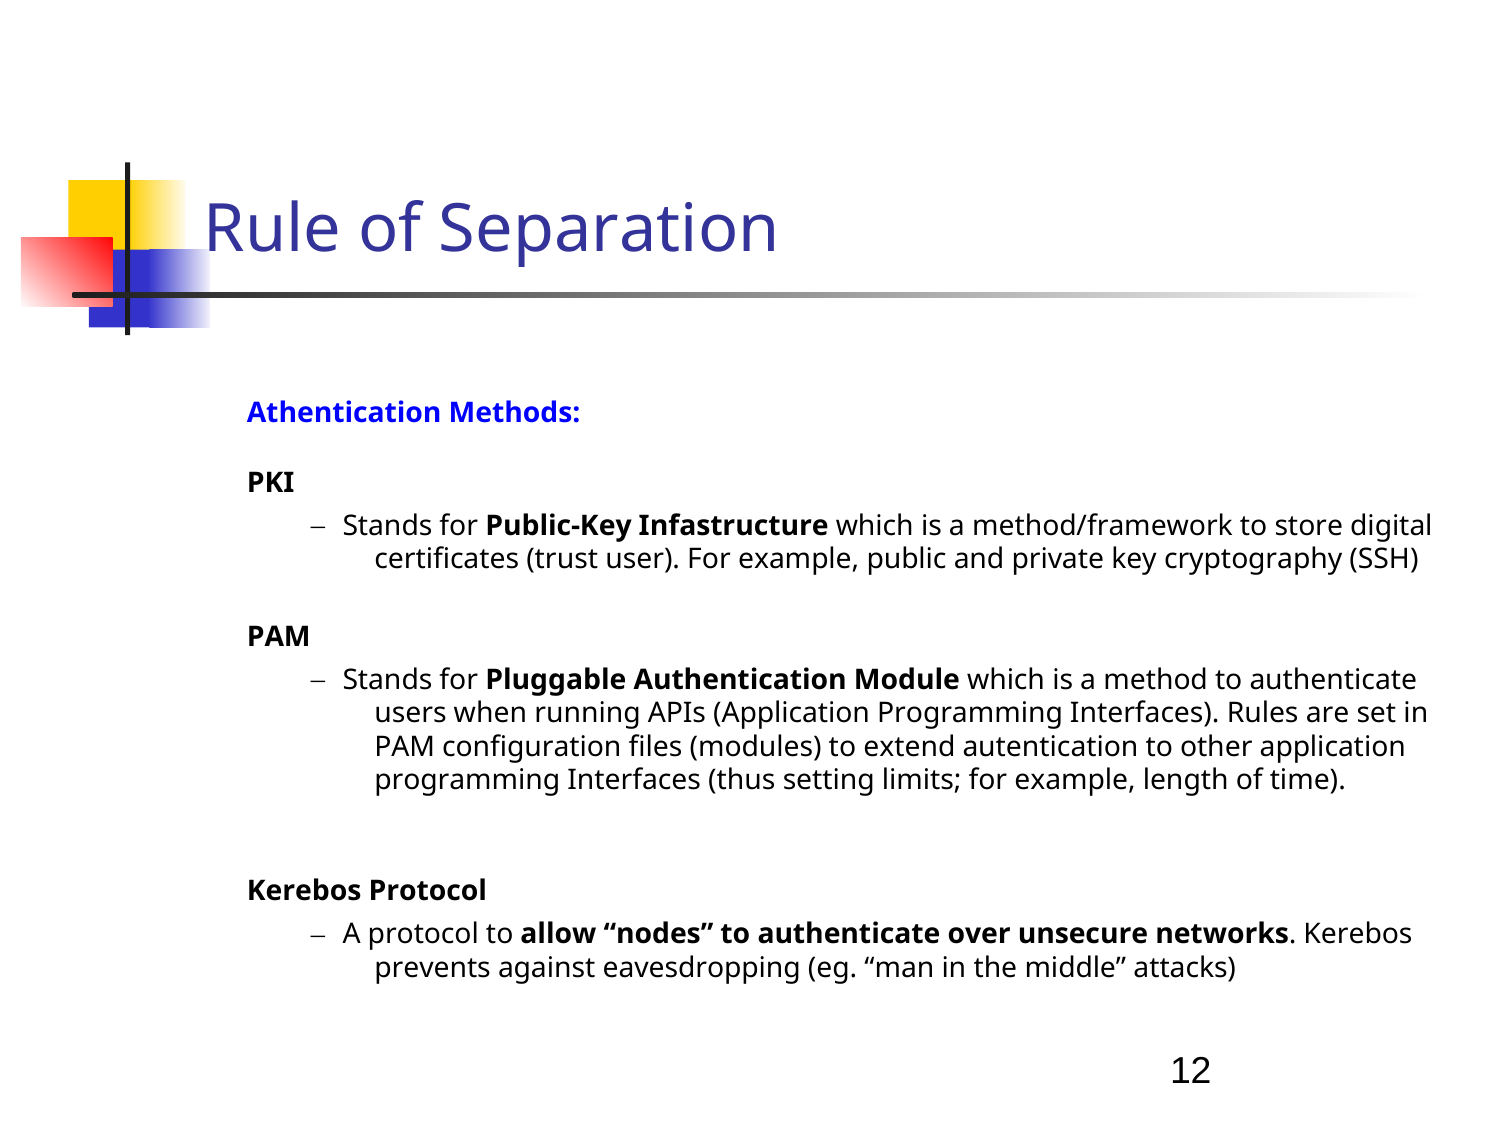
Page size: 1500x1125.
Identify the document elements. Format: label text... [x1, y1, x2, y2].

title Rule of Separation [188, 35, 1468, 276]
list Athentication Methods: PKI Stands for Public-Key Infastructure which is a method/framework to store digital certificates (trust user). For example, public and private key cryptography (SSH) PAM Stands for Pluggable Authentication Module which is a method to authenticate users when running APIs (Application Programming Interfaces). Rules are set in PAM configuration files (modules) to extend autentication to other application programming Interfaces (thus setting limits; for example, length of time). Kerebos Protocol A protocol to allow “nodes” to authenticate over unsecure networks. Kerebos prevents against eavesdropping (eg. “man in the middle” attacks) [193, 331, 1469, 1007]
